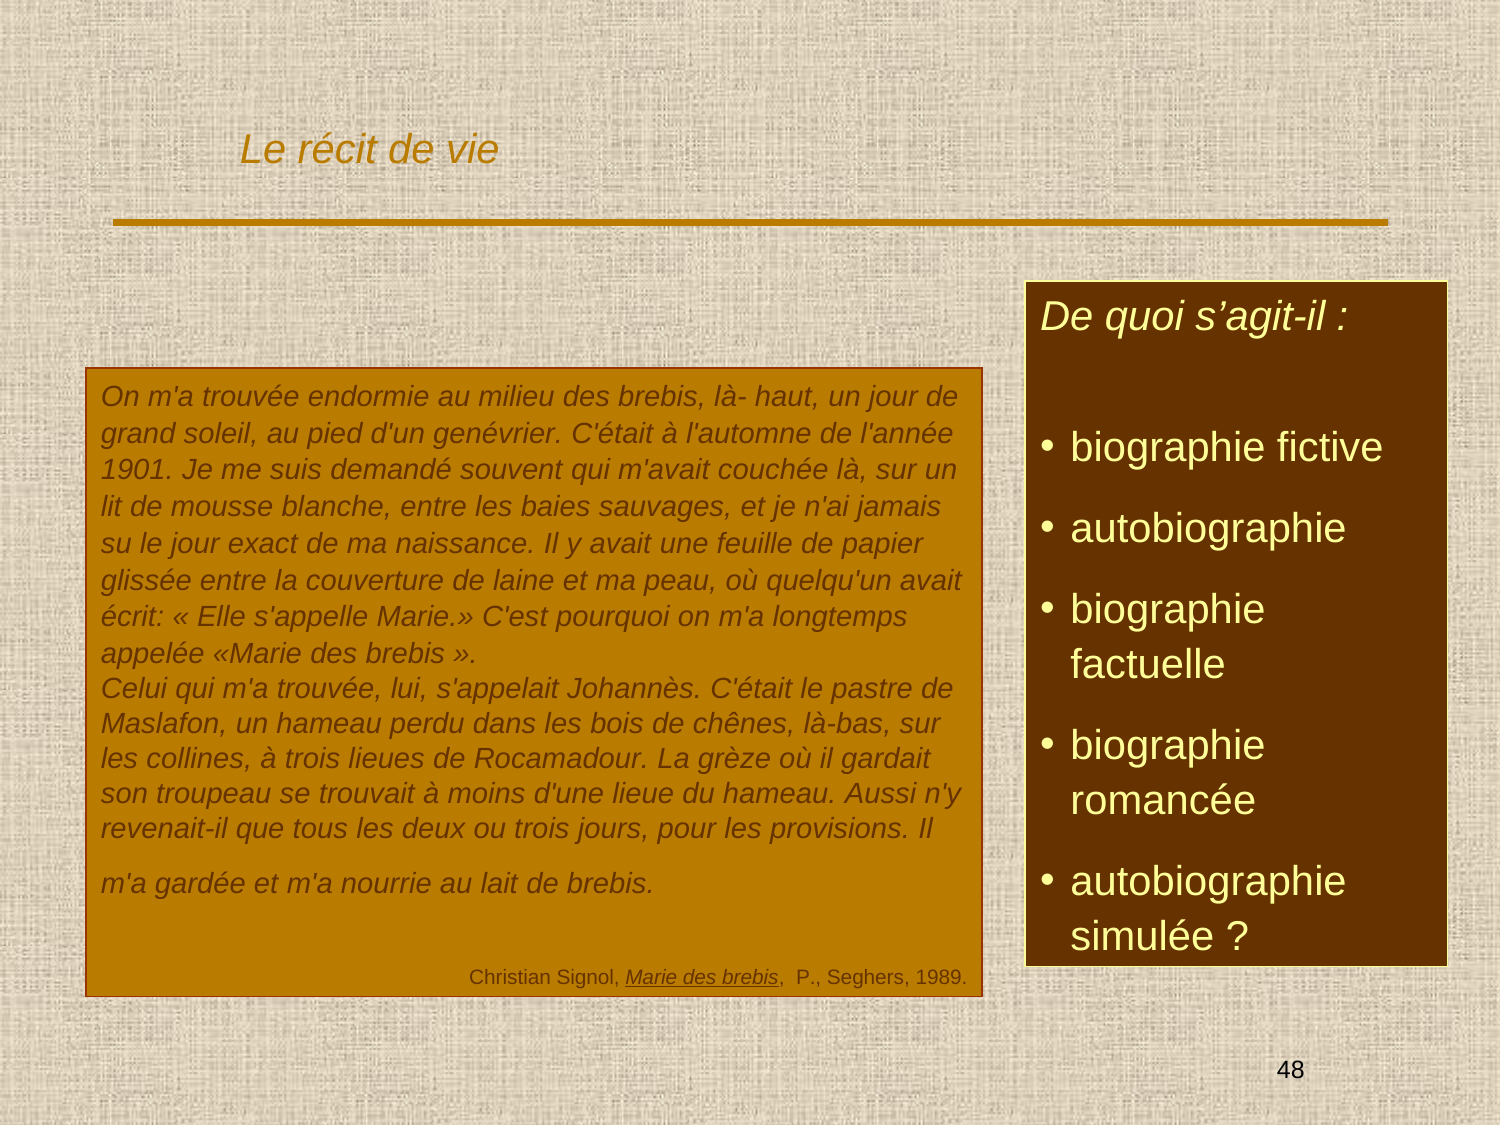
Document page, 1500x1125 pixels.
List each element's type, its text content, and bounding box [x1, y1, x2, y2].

picture [0, 0, 1500, 1125]
text_box Le récit de vie [224, 114, 515, 180]
text_box On m'a trouvée endormie au milieu des brebis, là- haut, un jour de grand soleil, au pied d'un genévrier. C'était à l'automne de l'année 1901. Je me suis demandé souvent qui m'avait couchée là, sur un lit de mousse blanche, entre les baies sauvages, et je n'ai jamais su le jour exact de ma naissance. Il y avait une feuille de papier glissée entre la couverture de laine et ma peau, où quelqu'un avait écrit: « Elle s'appelle Marie.» C'est pourquoi on m'a longtemps appelée «Marie des brebis ». Celui qui m'a trouvée, lui, s'appelait Johannès. C'était le pastre de Maslafon, un hameau perdu dans les bois de chênes, là-bas, sur les collines, à trois lieues de Rocamadour. La grèze où il gardait son troupeau se trouvait à moins d'une lieue du hameau. Aussi n'y revenait-il que tous les deux ou trois jours, pour les provisions. Il m'a gardée et m'a nourrie au lait de brebis. Christian Signol, Marie des brebis, P., Seghers, 1989. [86, 367, 983, 997]
text_box De quoi s’agit-il : biographie fictive autobiographie biographie factuelle biographie romancée autobiographie simulée ? [1025, 281, 1448, 967]
